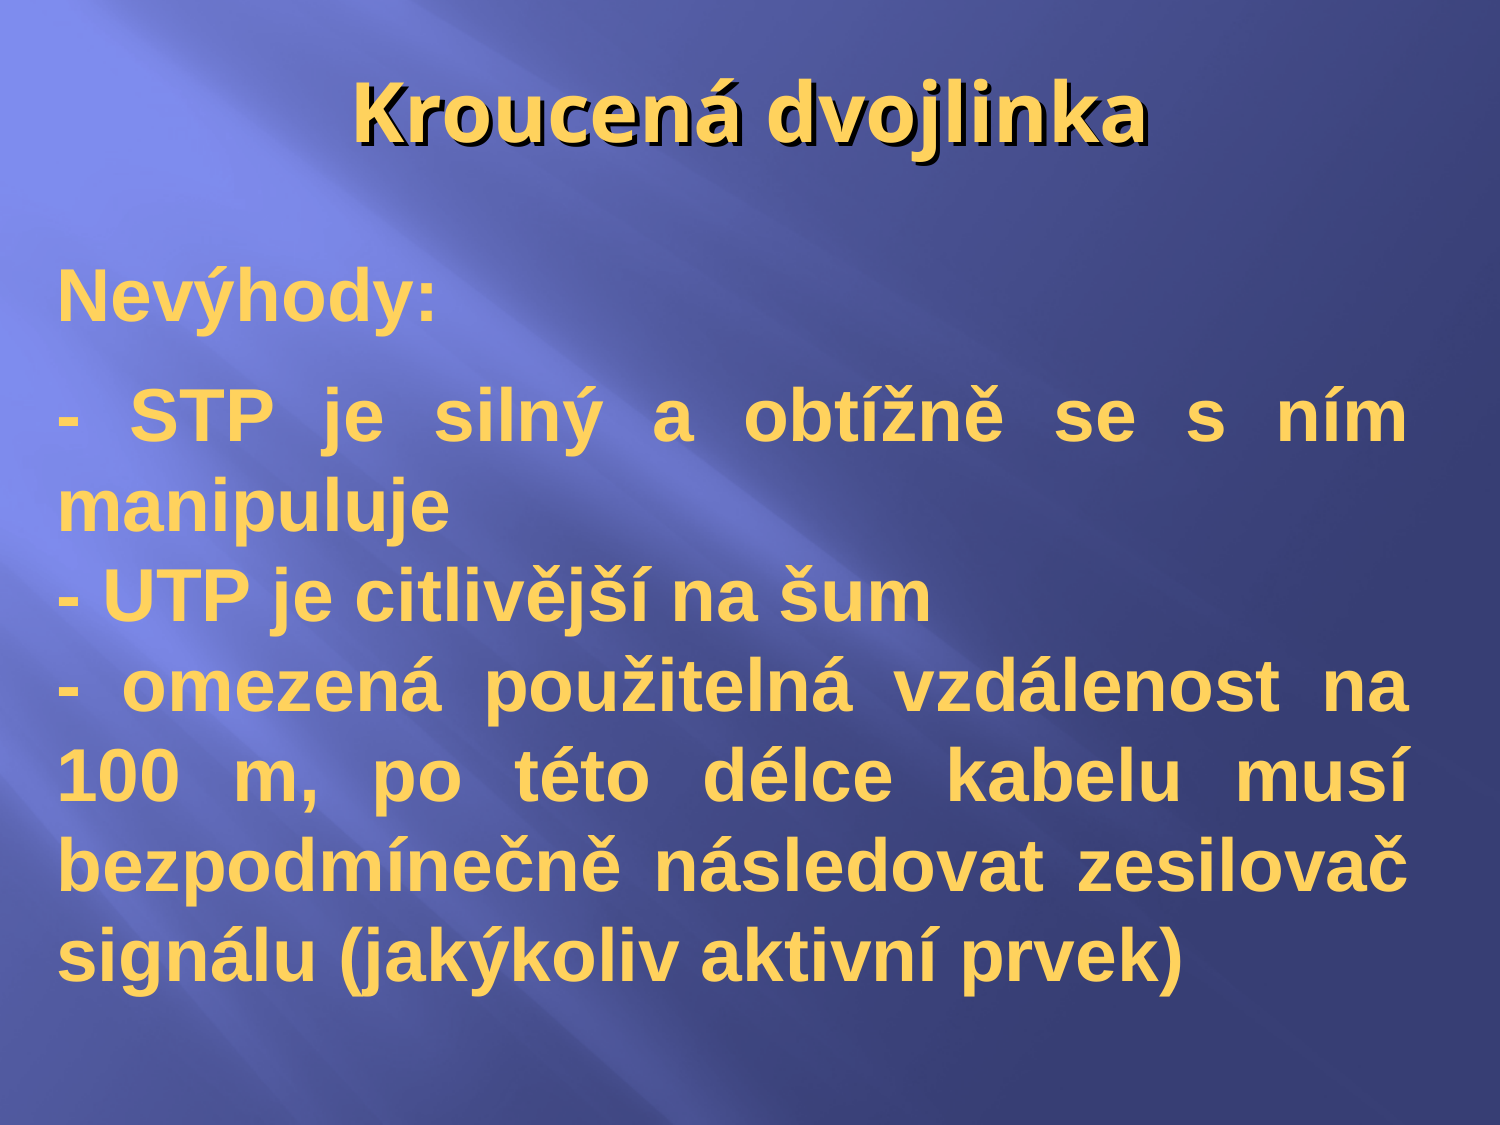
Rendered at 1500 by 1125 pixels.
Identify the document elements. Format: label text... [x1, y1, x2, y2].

title Kroucená dvojlinka [64, 45, 1436, 172]
text_box Nevýhody: - STP je silný a obtížně se s ním manipuluje - UTP je citlivější na šum - omezená použitelná vzdálenost na 100 m, po této délce kabelu musí bezpodmínečně následovat zesilovač signálu (jakýkoliv aktivní prvek) [41, 172, 1459, 1071]
